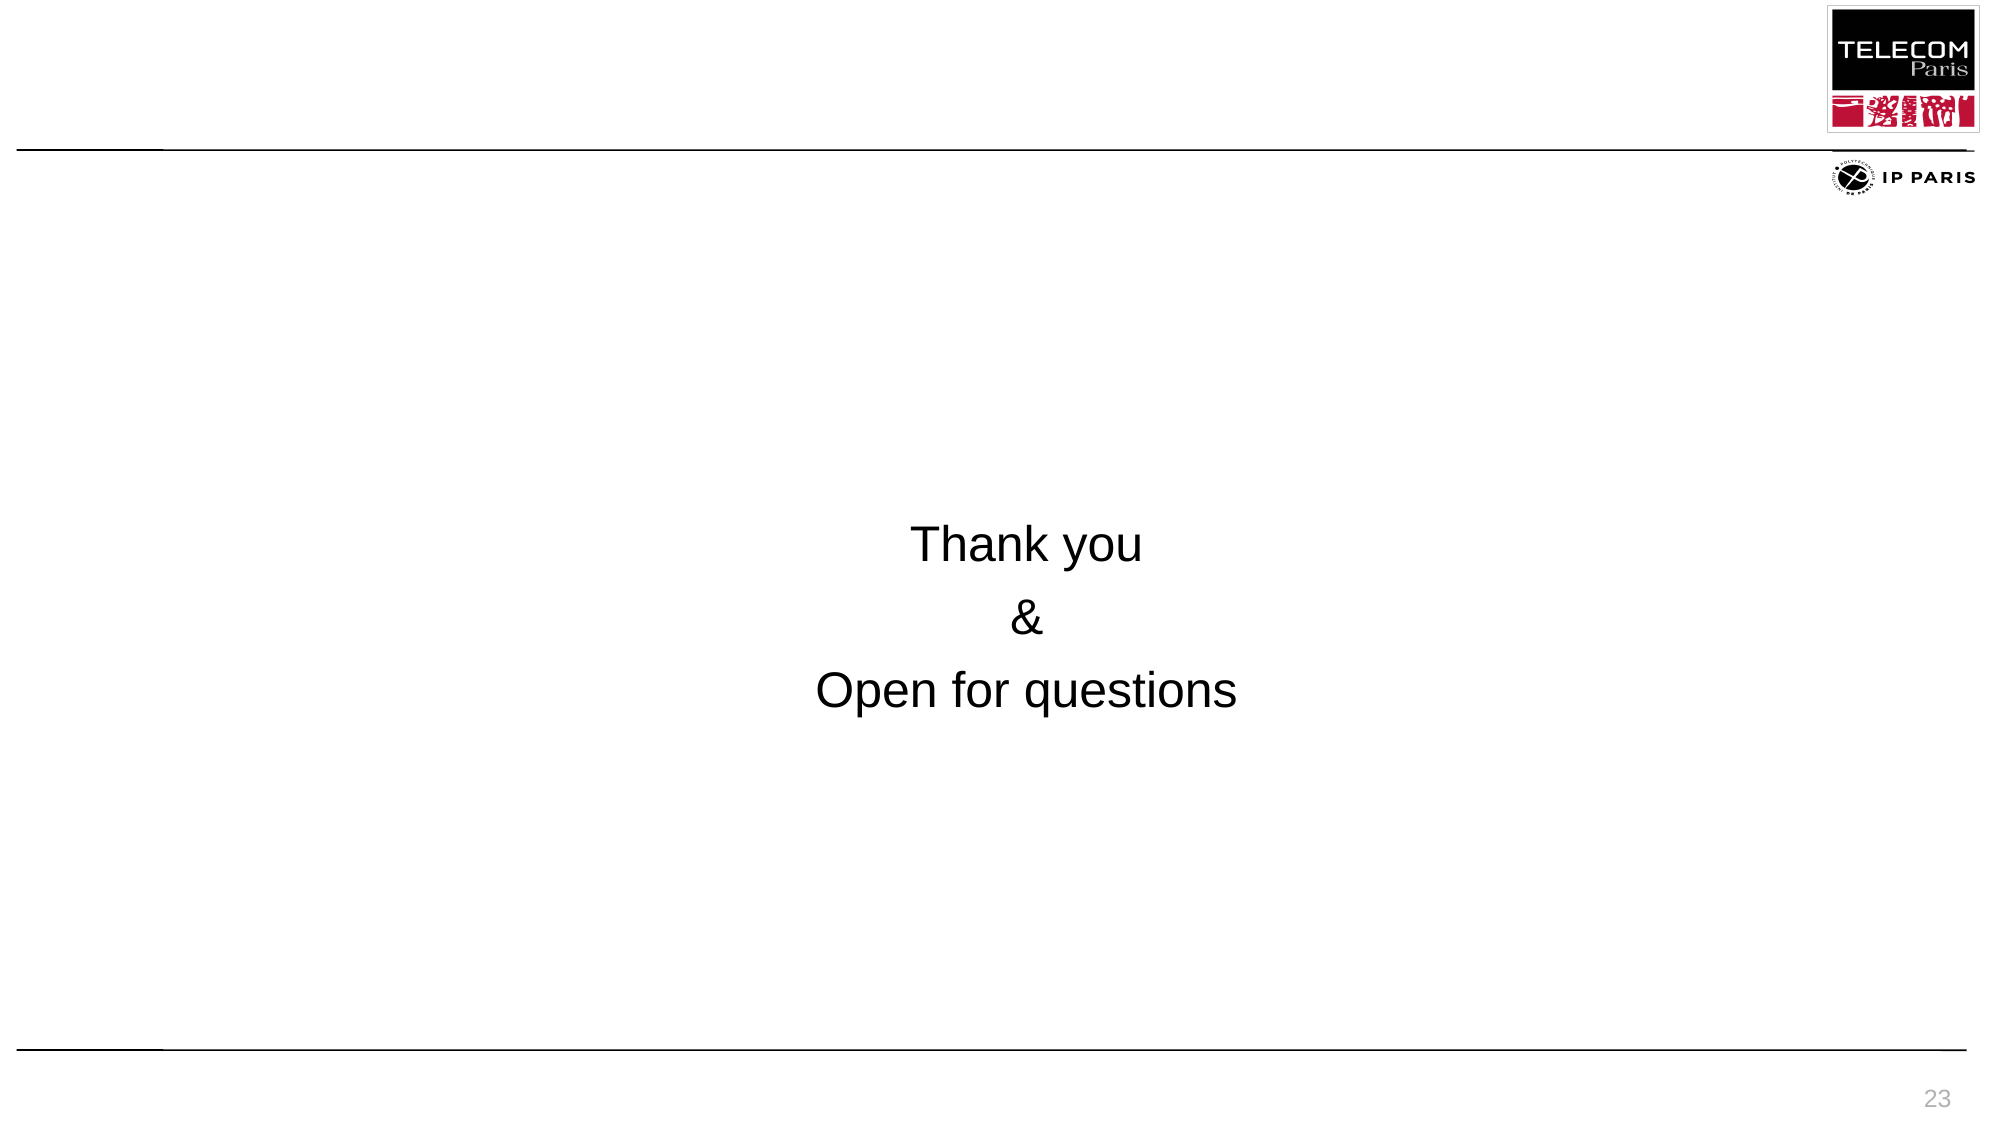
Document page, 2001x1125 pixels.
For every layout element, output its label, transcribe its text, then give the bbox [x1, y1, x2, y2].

picture [1810, 0, 2000, 207]
list Thank you & Open for questions [83, 174, 1933, 1049]
slide_number <number> [1485, 1067, 1967, 1125]
